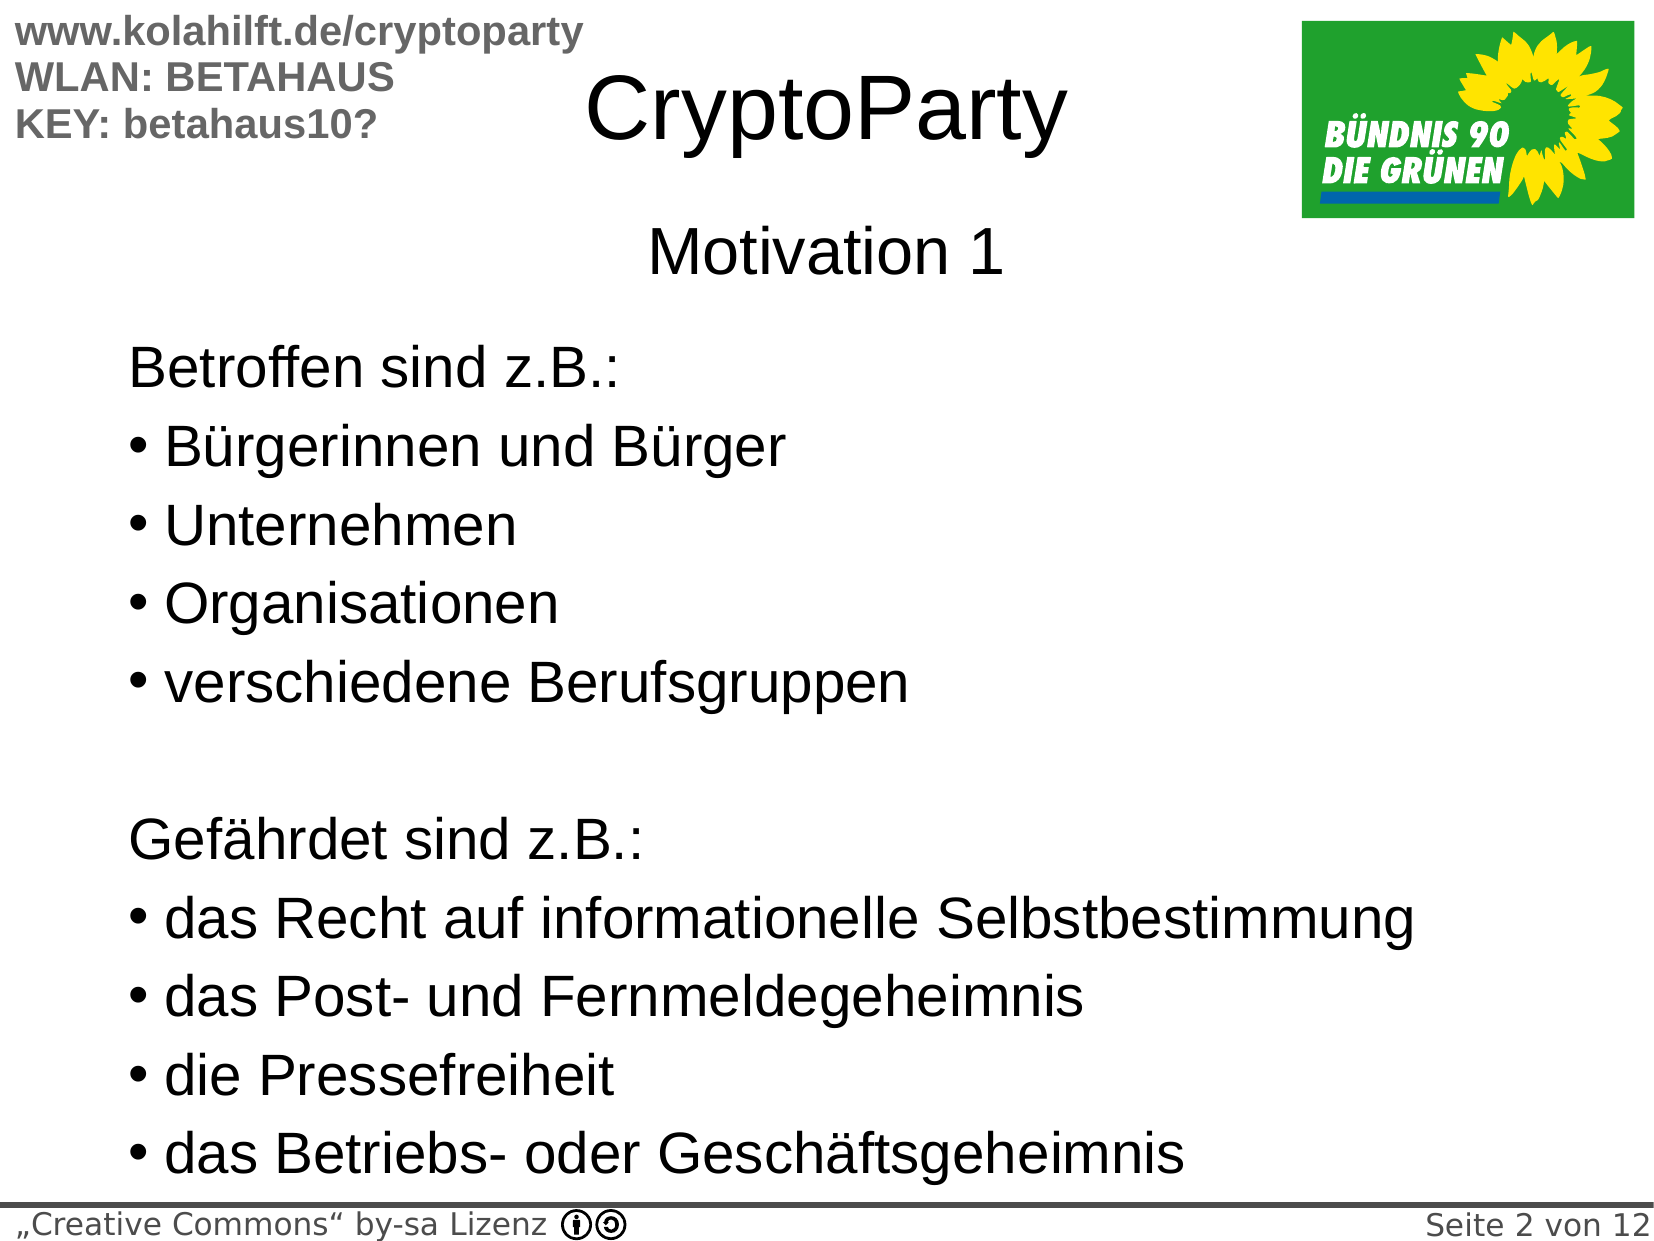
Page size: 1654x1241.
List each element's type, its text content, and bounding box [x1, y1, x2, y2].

text_box Motivation 1 [59, 206, 1595, 297]
list Betroffen sind z.B.: Bürgerinnen und Bürger Unternehmen Organisationen verschiedene Berufsgruppen Gefährdet sind z.B.: das Recht auf informationelle Selbstbestimmung das Post- und Fernmeldegeheimnis die Pressefreiheit das Betriebs- oder Geschäftsgeheimnis [113, 330, 1540, 1117]
